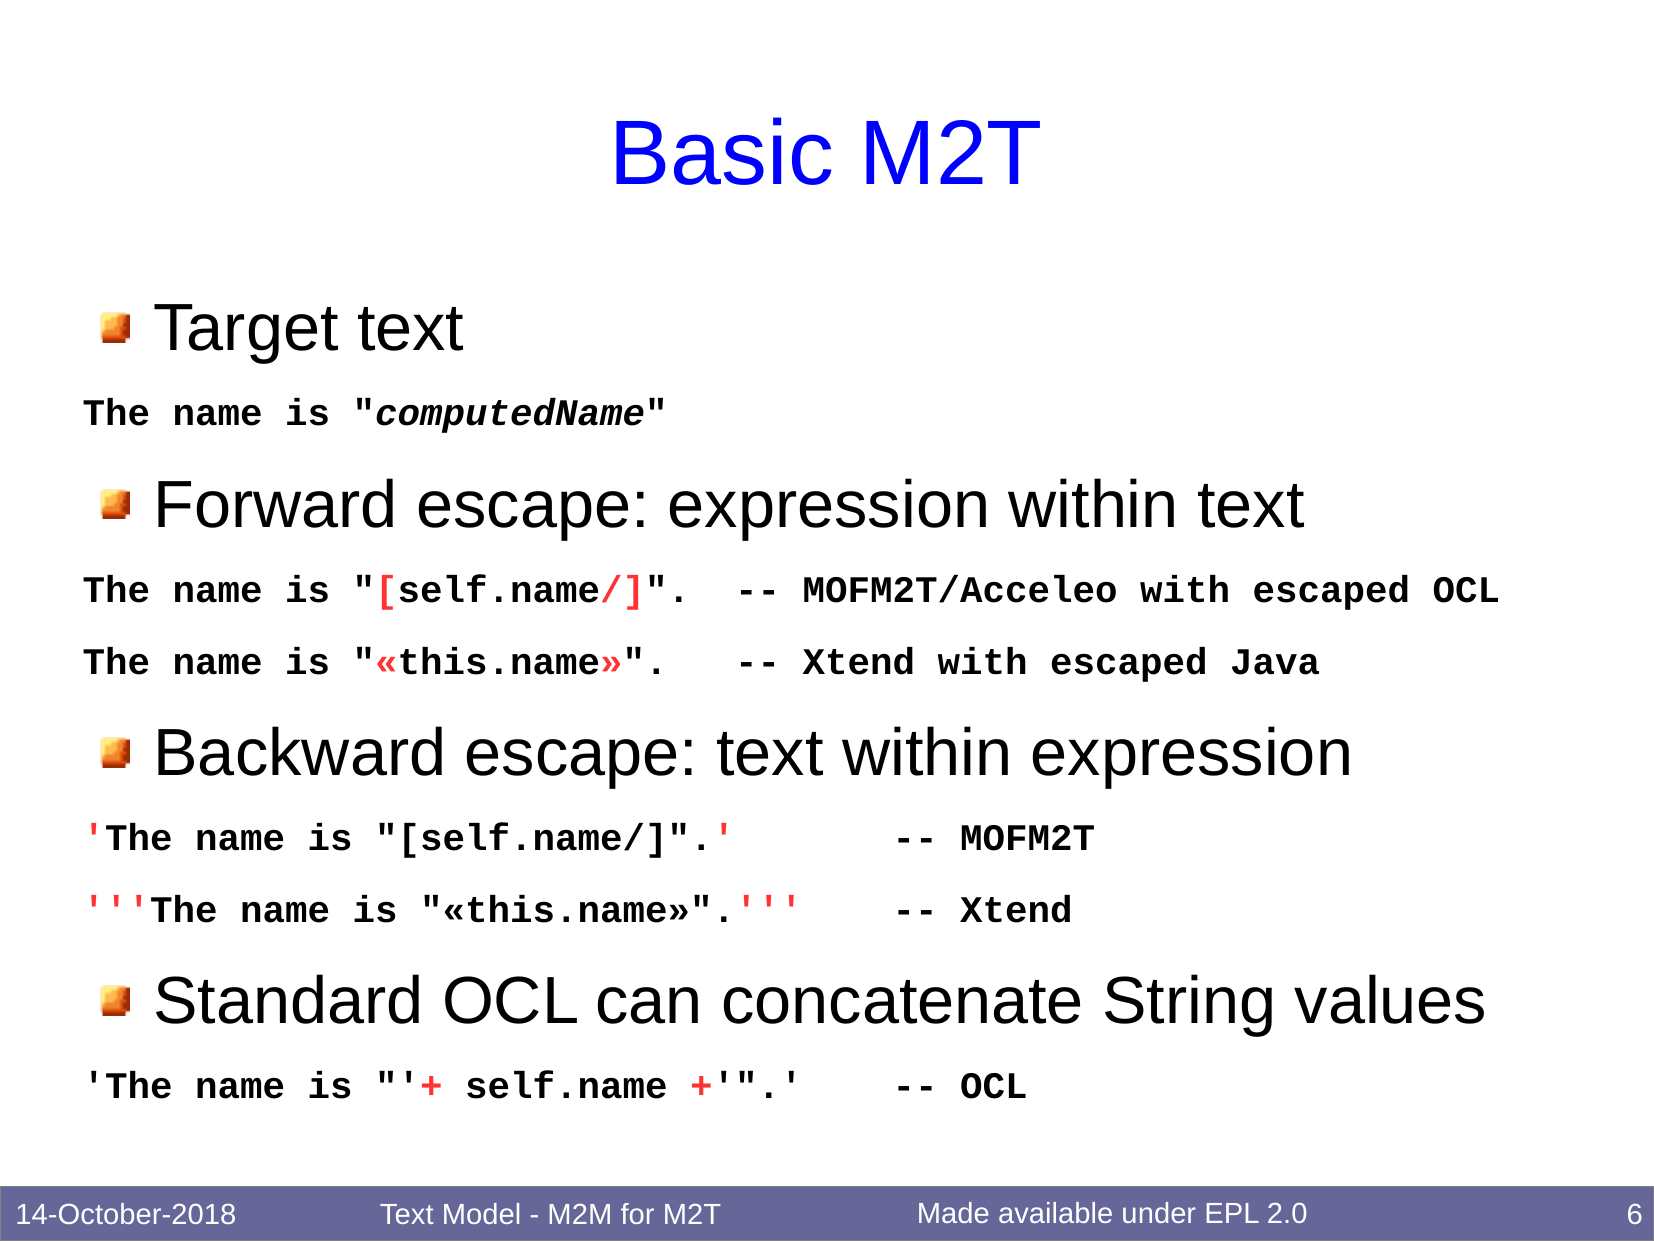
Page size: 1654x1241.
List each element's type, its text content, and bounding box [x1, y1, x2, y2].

list Target text The name is "computedName" Forward escape: expression within text The name is "[self.name/]". -- MOFM2T/Acceleo with escaped OCL The name is "«this.name»". -- Xtend with escaped Java Backward escape: text within expression 'The name is "[self.name/]".' -- MOFM2T '''The name is "«this.name»".''' -- Xtend Standard OCL can concatenate String values 'The name is "'+ self.name +'".' -- OCL [82, 290, 1571, 1111]
title Basic M2T [82, 49, 1571, 257]
